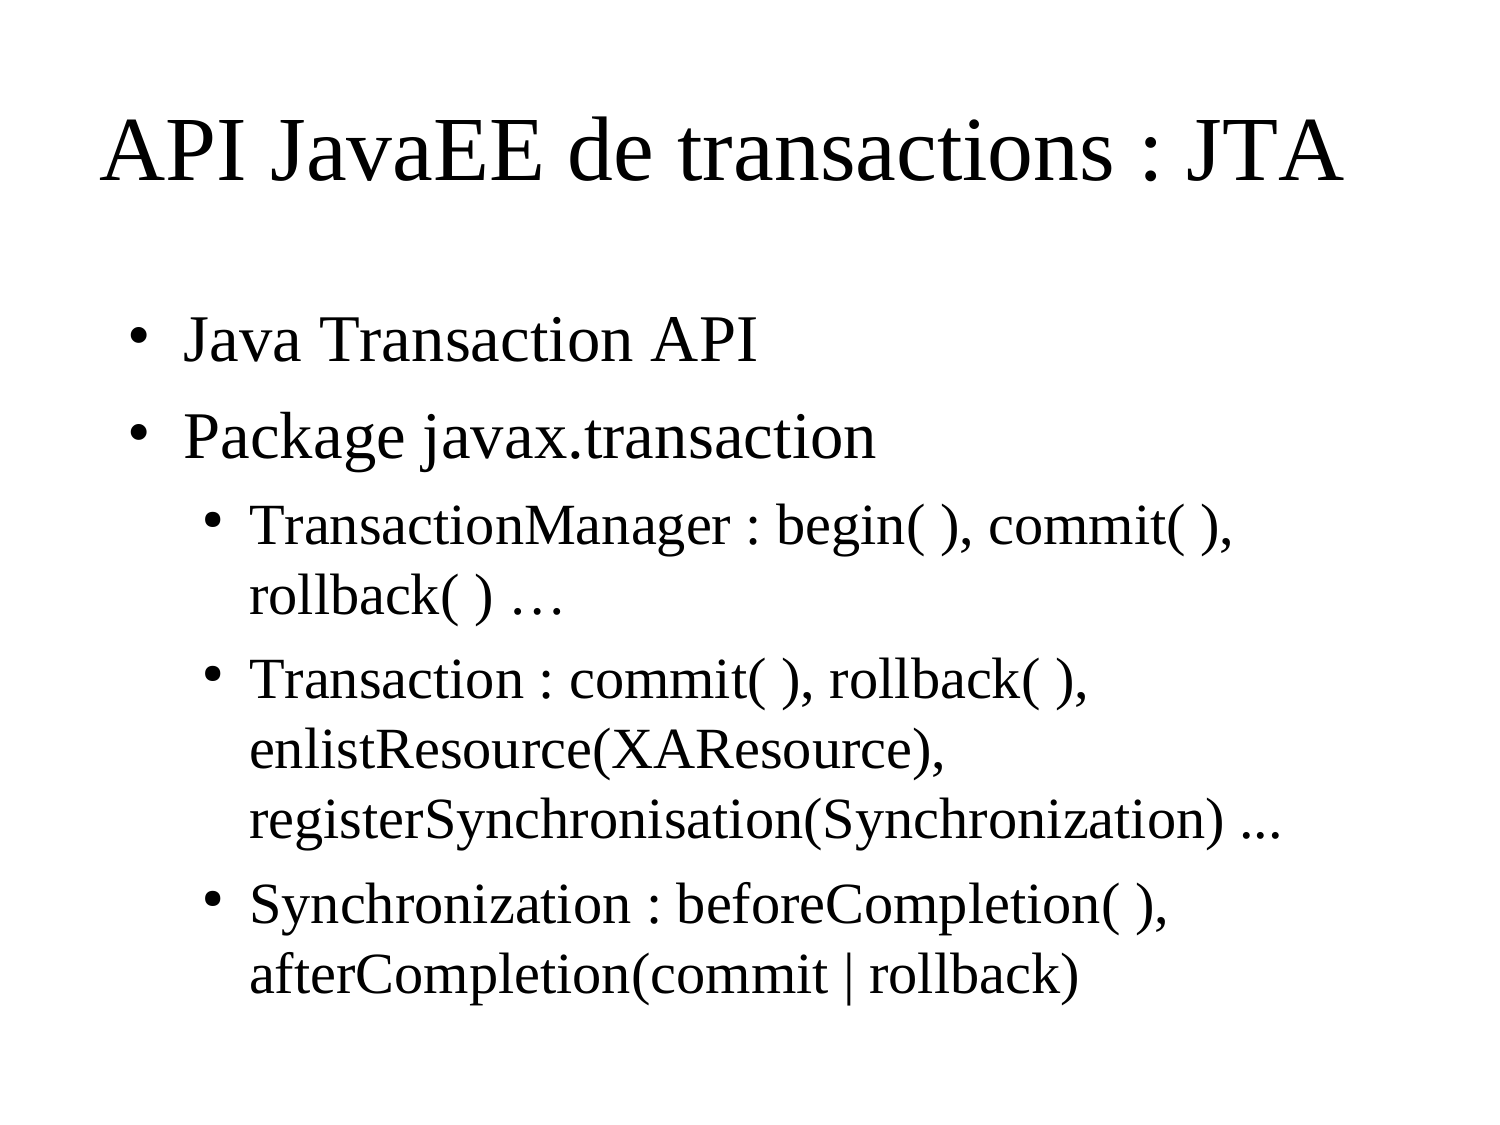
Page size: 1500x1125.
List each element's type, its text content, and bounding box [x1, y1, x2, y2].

text_box API JavaEE de transactions : JTA [58, 49, 1388, 238]
text_box Java Transaction API Package javax.transaction TransactionManager : begin( ), commit( ), rollback( ) … Transaction : commit( ), rollback( ), enlistResource(XAResource), registerSynchronisation(Synchronization) ... Synchronization : beforeCompletion( ), afterCompletion(commit | rollback) [112, 287, 1388, 1000]
